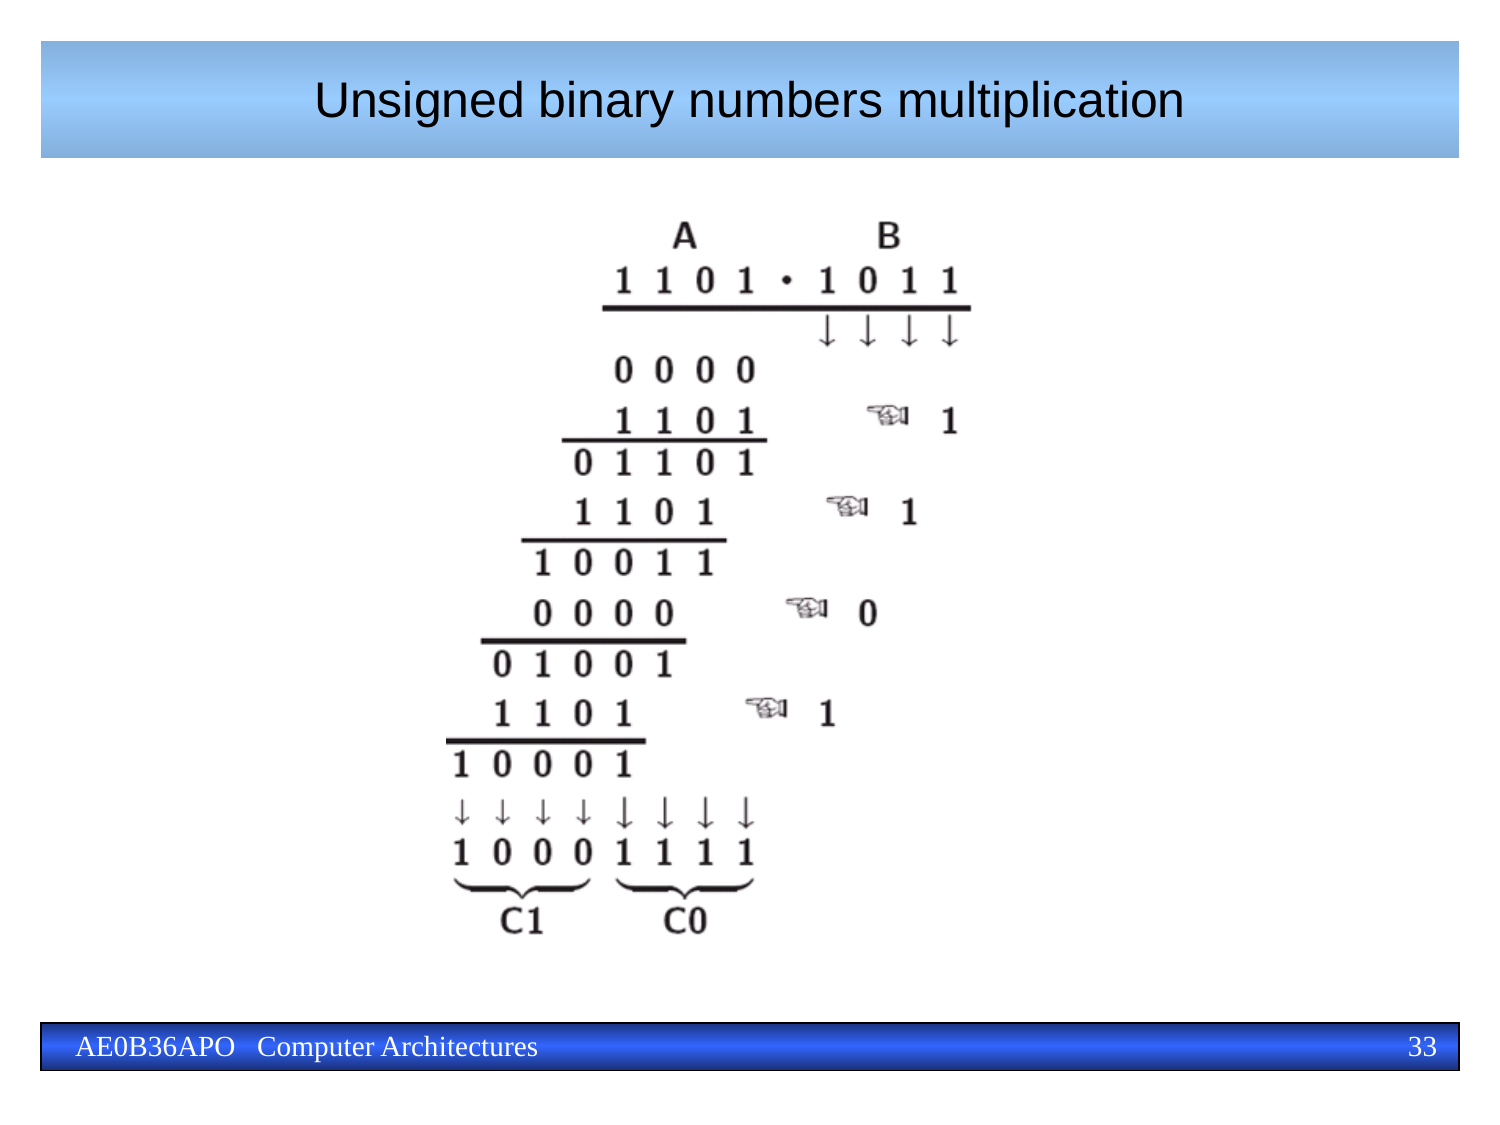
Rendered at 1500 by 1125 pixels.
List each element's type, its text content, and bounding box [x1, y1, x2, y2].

title Unsigned binary numbers multiplication [41, 41, 1459, 158]
picture [446, 221, 976, 950]
